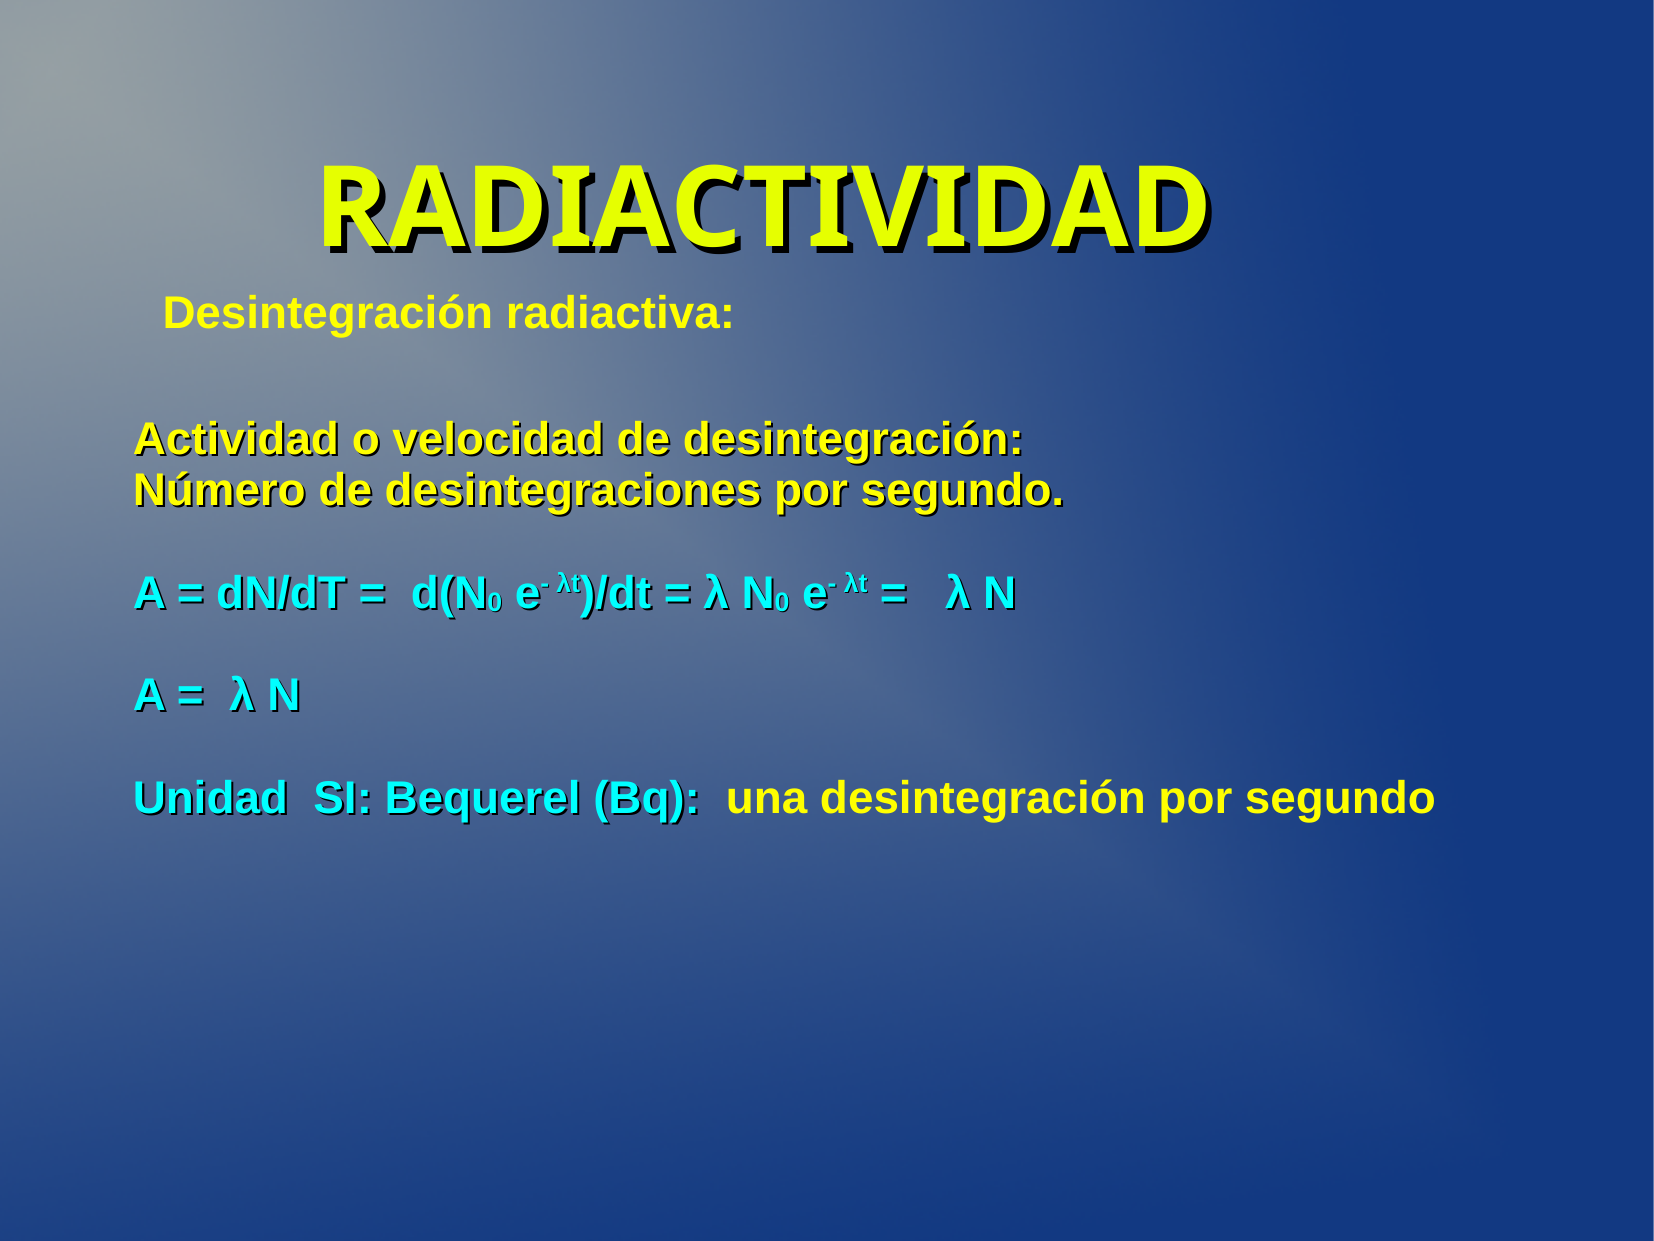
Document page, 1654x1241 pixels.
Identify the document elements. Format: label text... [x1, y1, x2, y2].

text_box Desintegración radiactiva: [147, 279, 1565, 355]
picture [0, 0, 1654, 1241]
text_box Actividad o velocidad de desintegración: Número de desintegraciones por segundo. A = dN/dT = d(N0 e- λt)/dt = λ N0 e- λt = λ N A = λ N Unidad SI: Bequerel (Bq): una desintegración por segundo [118, 354, 1536, 1012]
title RADIACTIVIDAD [88, 108, 1439, 296]
